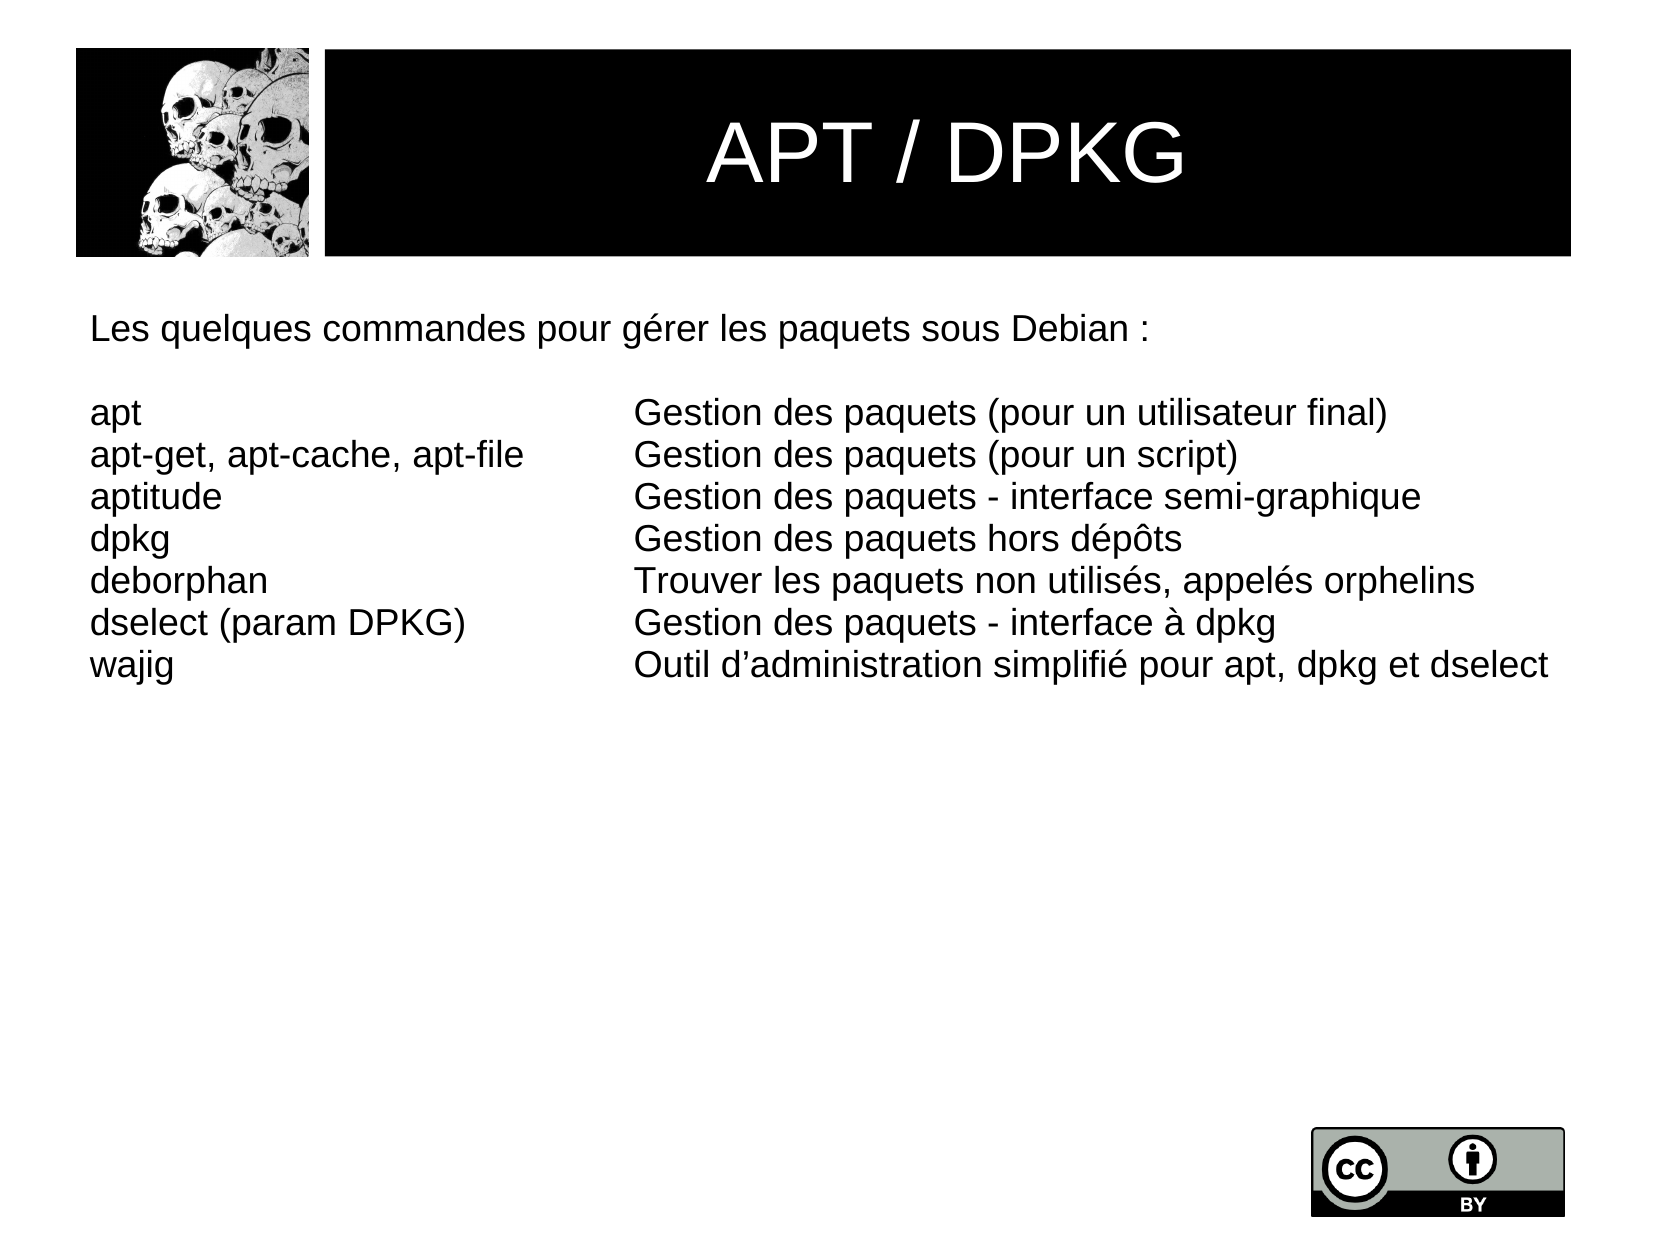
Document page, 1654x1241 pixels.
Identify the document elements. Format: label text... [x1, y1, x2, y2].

text_box Les quelques commandes pour gérer les paquets sous Debian : apt Gestion des paquets (pour un utilisateur final) apt-get, apt-cache, apt-file Gestion des paquets (pour un script) aptitude Gestion des paquets - interface semi-graphique dpkg Gestion des paquets hors dépôts deborphan Trouver les paquets non utilisés, appelés orphelins dselect (param DPKG) Gestion des paquets - interface à dpkg wajig Outil d’administration simplifié pour apt, dpkg et dselect [75, 300, 1576, 875]
picture [1311, 1127, 1565, 1217]
picture [76, 48, 309, 257]
title APT / DPKG [324, 49, 1571, 257]
